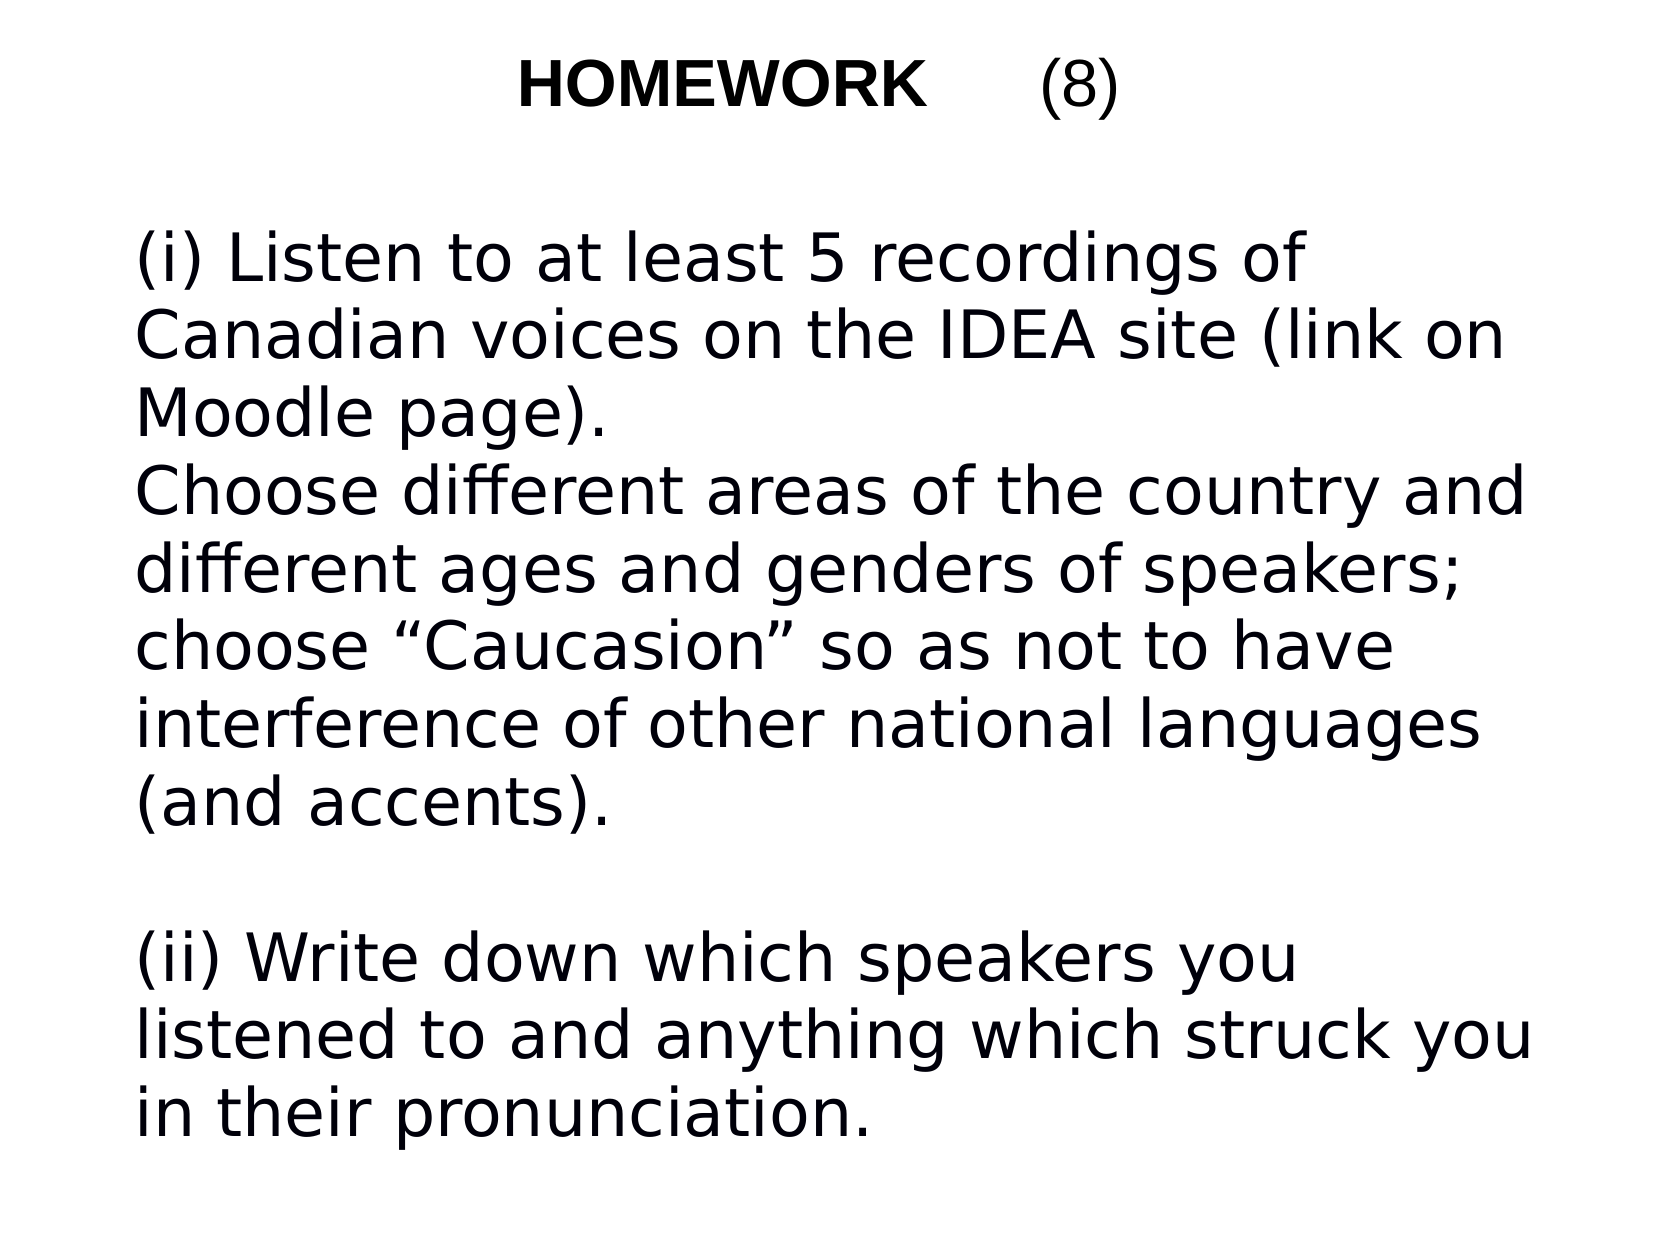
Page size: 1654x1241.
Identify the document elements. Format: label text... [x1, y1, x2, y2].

title HOMEWORK (8) [75, 32, 1564, 136]
text_box (i) Listen to at least 5 recordings of Canadian voices on the IDEA site (link on Moodle page). Choose different areas of the country and different ages and genders of speakers; choose “Caucasion” so as not to have interference of other national languages (and accents). (ii) Write down which speakers you listened to and anything which struck you in their pronunciation. [120, 211, 1591, 1241]
text_box [105, 120, 1576, 1241]
